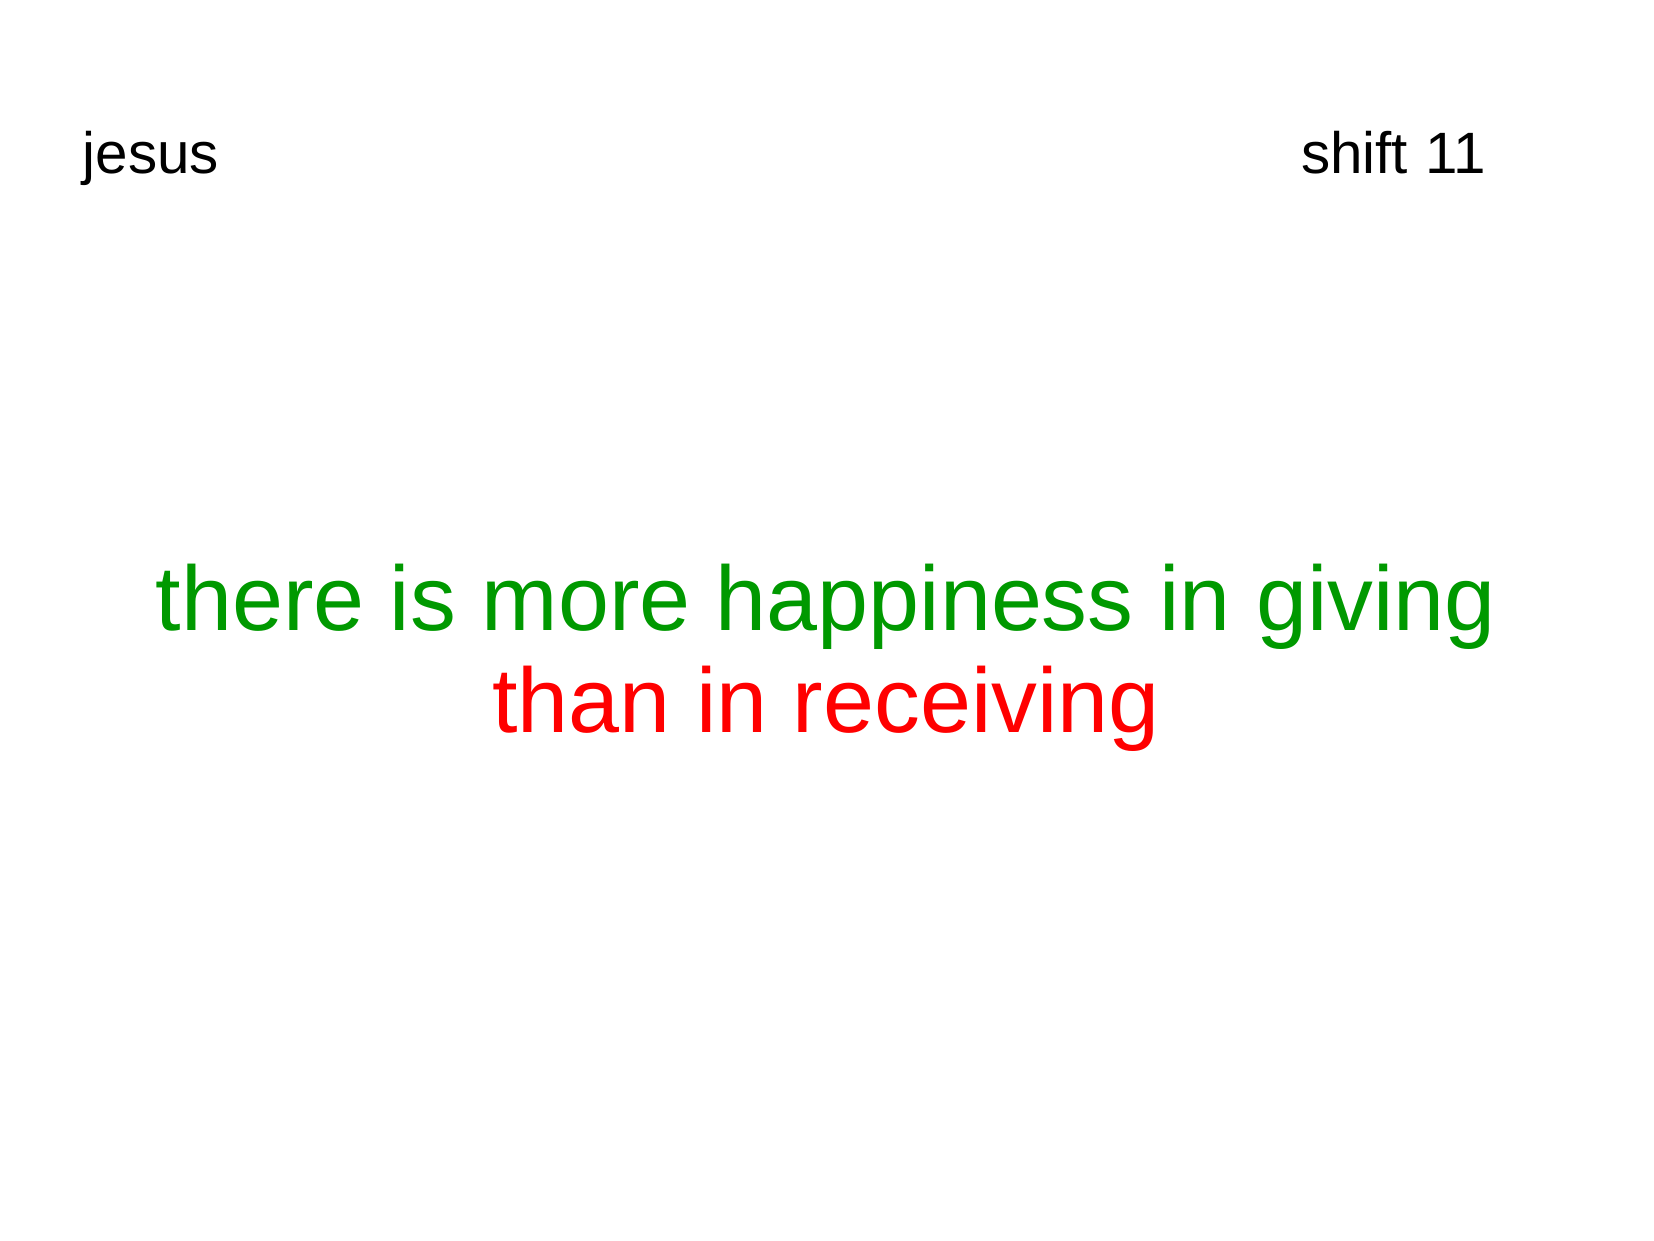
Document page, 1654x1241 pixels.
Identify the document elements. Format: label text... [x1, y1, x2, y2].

title 11 [1425, 49, 1572, 257]
text_box there is more happiness in giving than in receiving [82, 290, 1571, 1010]
title shift [767, 49, 1409, 257]
title jesus [82, 49, 767, 257]
